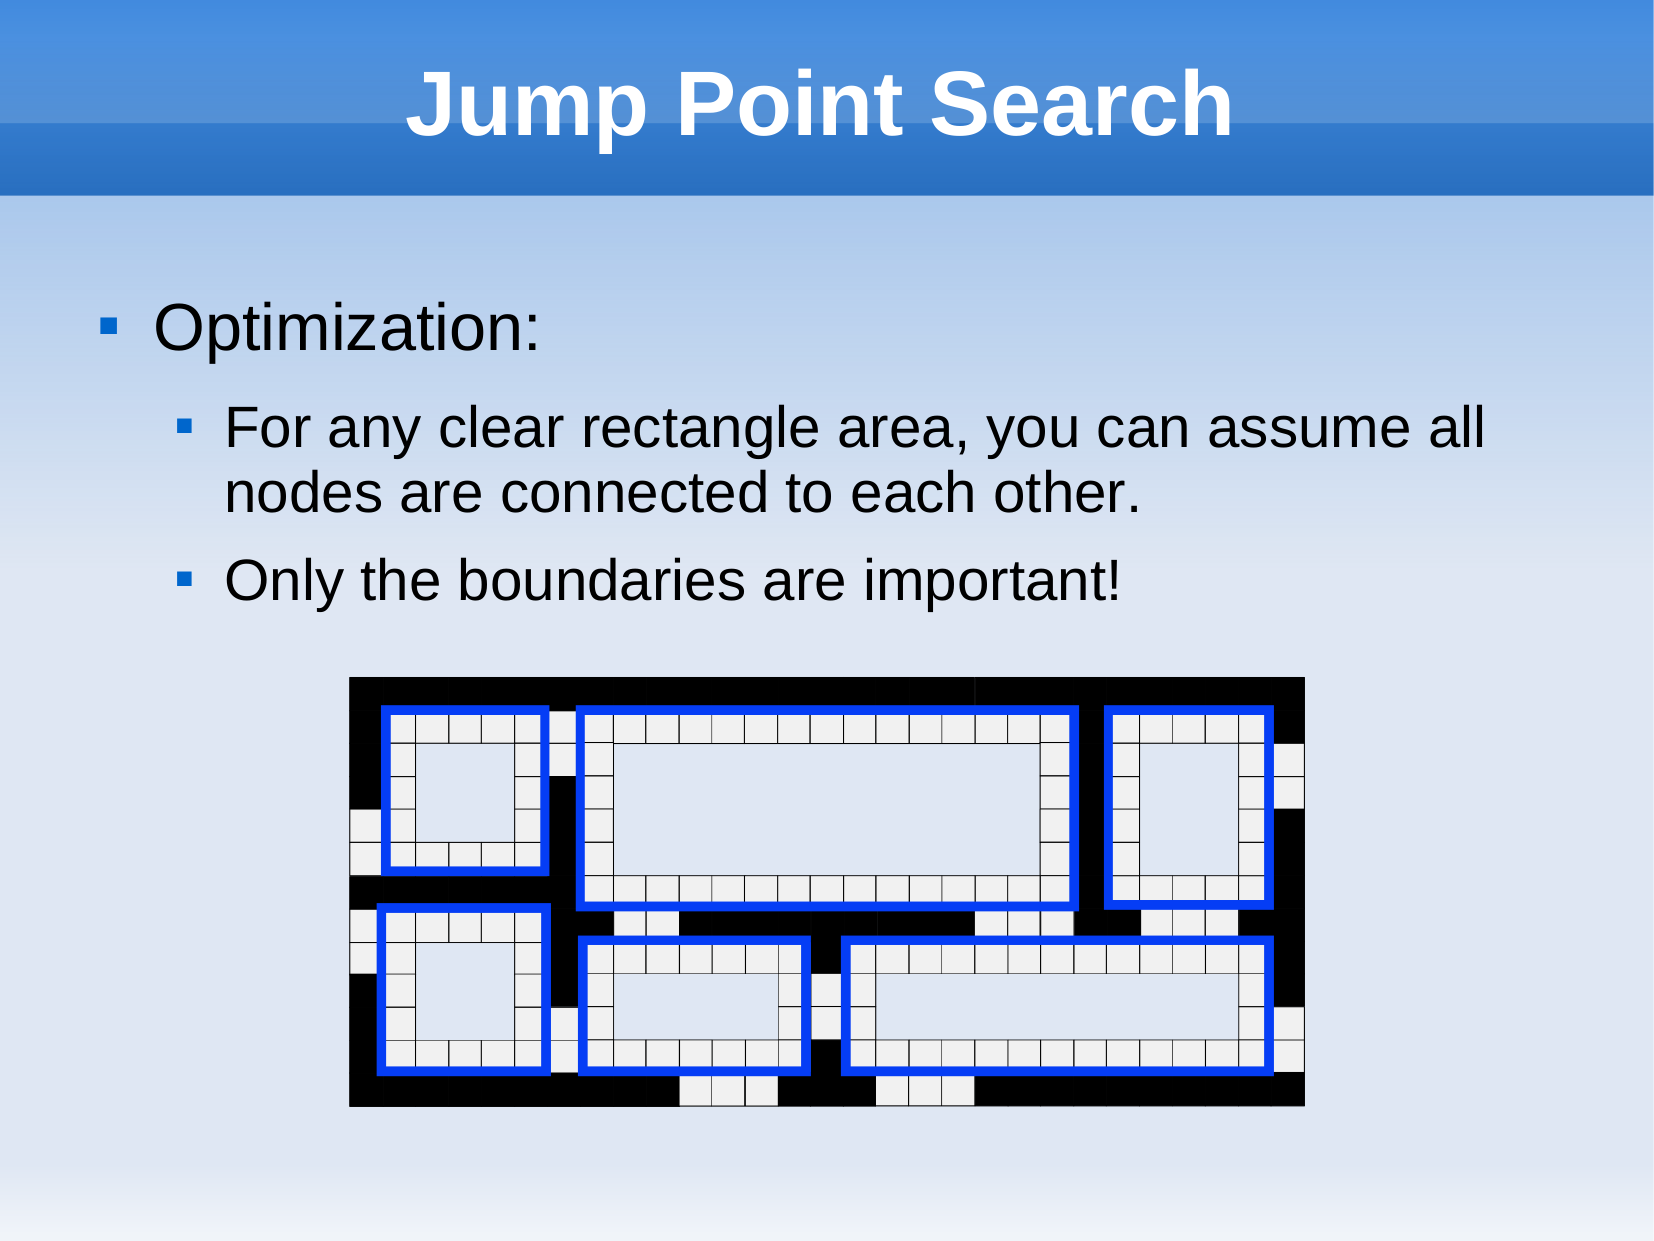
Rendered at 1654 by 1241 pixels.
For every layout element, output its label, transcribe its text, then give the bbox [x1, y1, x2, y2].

title Jump Point Search [76, 0, 1565, 208]
list Optimization: For any clear rectangle area, you can assume all nodes are connected to each other. Only the boundaries are important! [82, 290, 1571, 681]
picture [0, 0, 1654, 1241]
